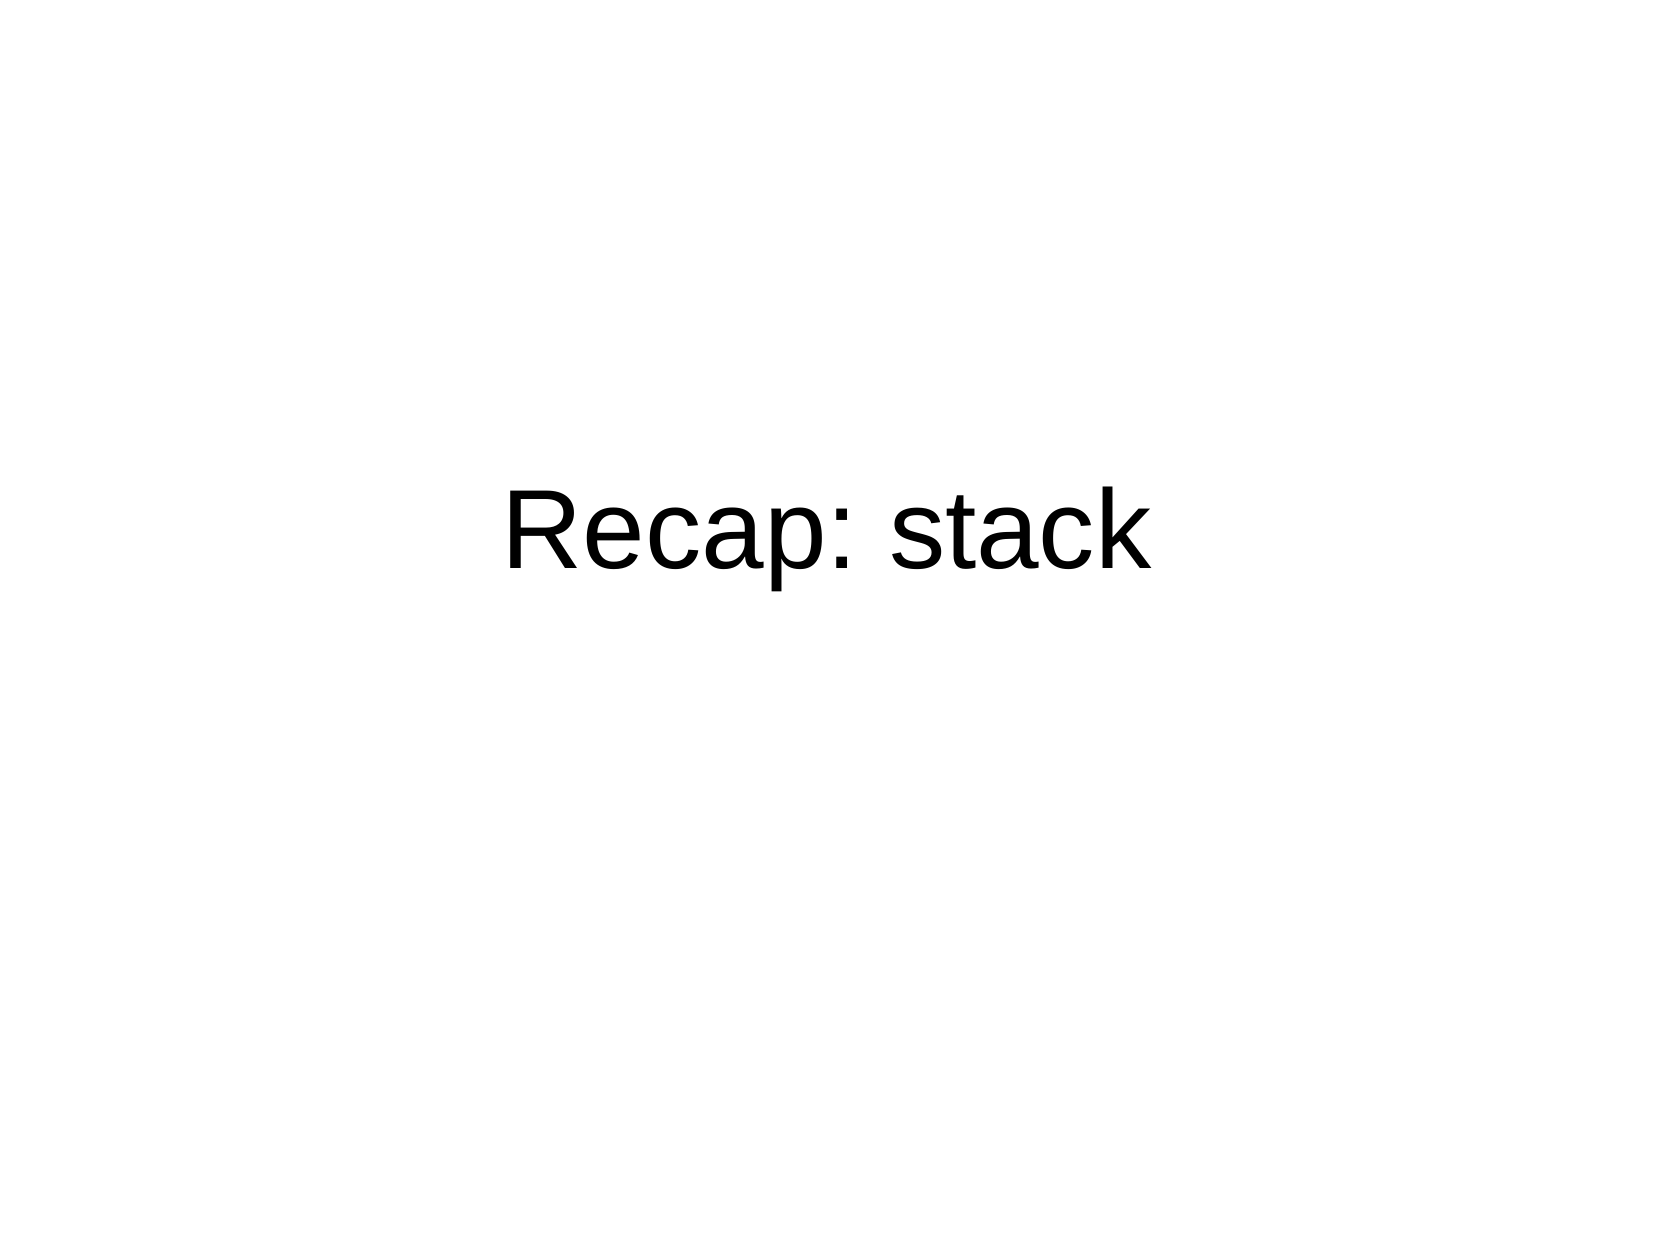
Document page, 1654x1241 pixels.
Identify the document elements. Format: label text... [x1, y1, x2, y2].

subtitle Recap: stack [82, 49, 1571, 1010]
